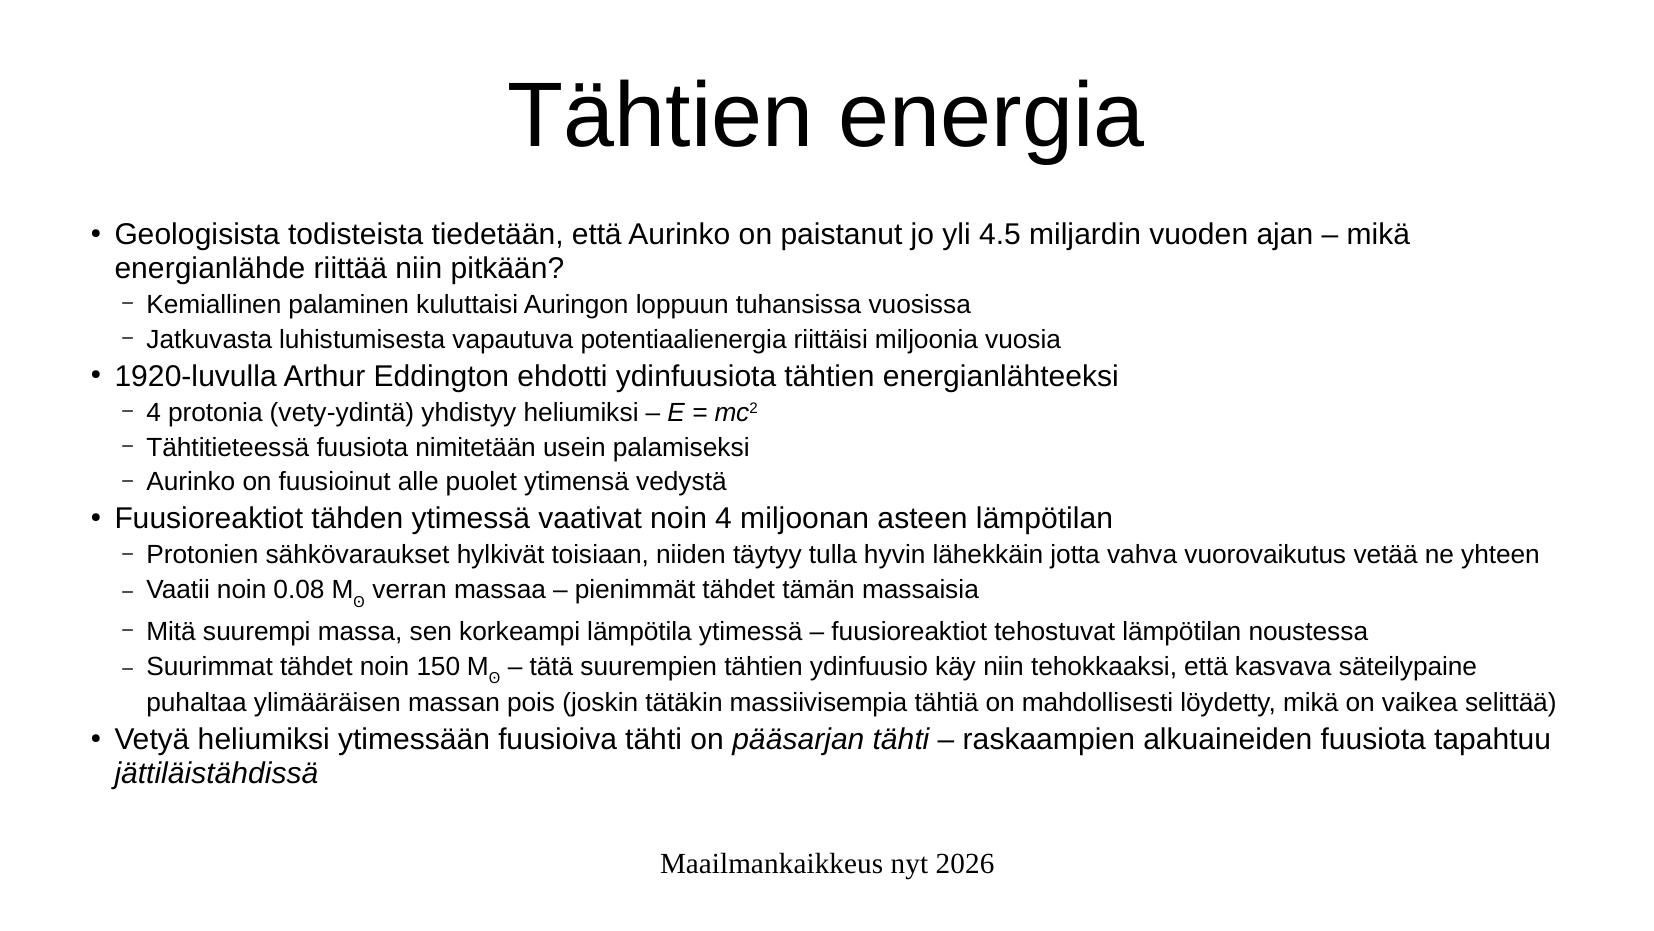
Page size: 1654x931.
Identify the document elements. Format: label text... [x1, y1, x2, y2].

title Tähtien energia [82, 37, 1571, 193]
list Geologisista todisteista tiedetään, että Aurinko on paistanut jo yli 4.5 miljardin vuoden ajan – mikä energianlähde riittää niin pitkään? Kemiallinen palaminen kuluttaisi Auringon loppuun tuhansissa vuosissa Jatkuvasta luhistumisesta vapautuva potentiaalienergia riittäisi miljoonia vuosia 1920-luvulla Arthur Eddington ehdotti ydinfuusiota tähtien energianlähteeksi 4 protonia (vety-ydintä) yhdistyy heliumiksi – E = mc2 Tähtitieteessä fuusiota nimitetään usein palamiseksi Aurinko on fuusioinut alle puolet ytimensä vedystä Fuusioreaktiot tähden ytimessä vaativat noin 4 miljoonan asteen lämpötilan Protonien sähkövaraukset hylkivät toisiaan, niiden täytyy tulla hyvin lähekkäin jotta vahva vuorovaikutus vetää ne yhteen Vaatii noin 0.08 Mʘ verran massaa – pienimmät tähdet tämän massaisia Mitä suurempi massa, sen korkeampi lämpötila ytimessä – fuusioreaktiot tehostuvat lämpötilan noustessa Suurimmat tähdet noin 150 Mʘ – tätä suurempien tähtien ydinfuusio käy niin tehokkaaksi, että kasvava säteilypaine puhaltaa ylimääräisen massan pois (joskin tätäkin massiivisempia tähtiä on mahdollisesti löydetty, mikä on vaikea selittää) Vetyä heliumiksi ytimessään fuusioiva tähti on pääsarjan tähti – raskaampien alkuaineiden fuusiota tapahtuu jättiläistähdissä [82, 217, 1571, 863]
